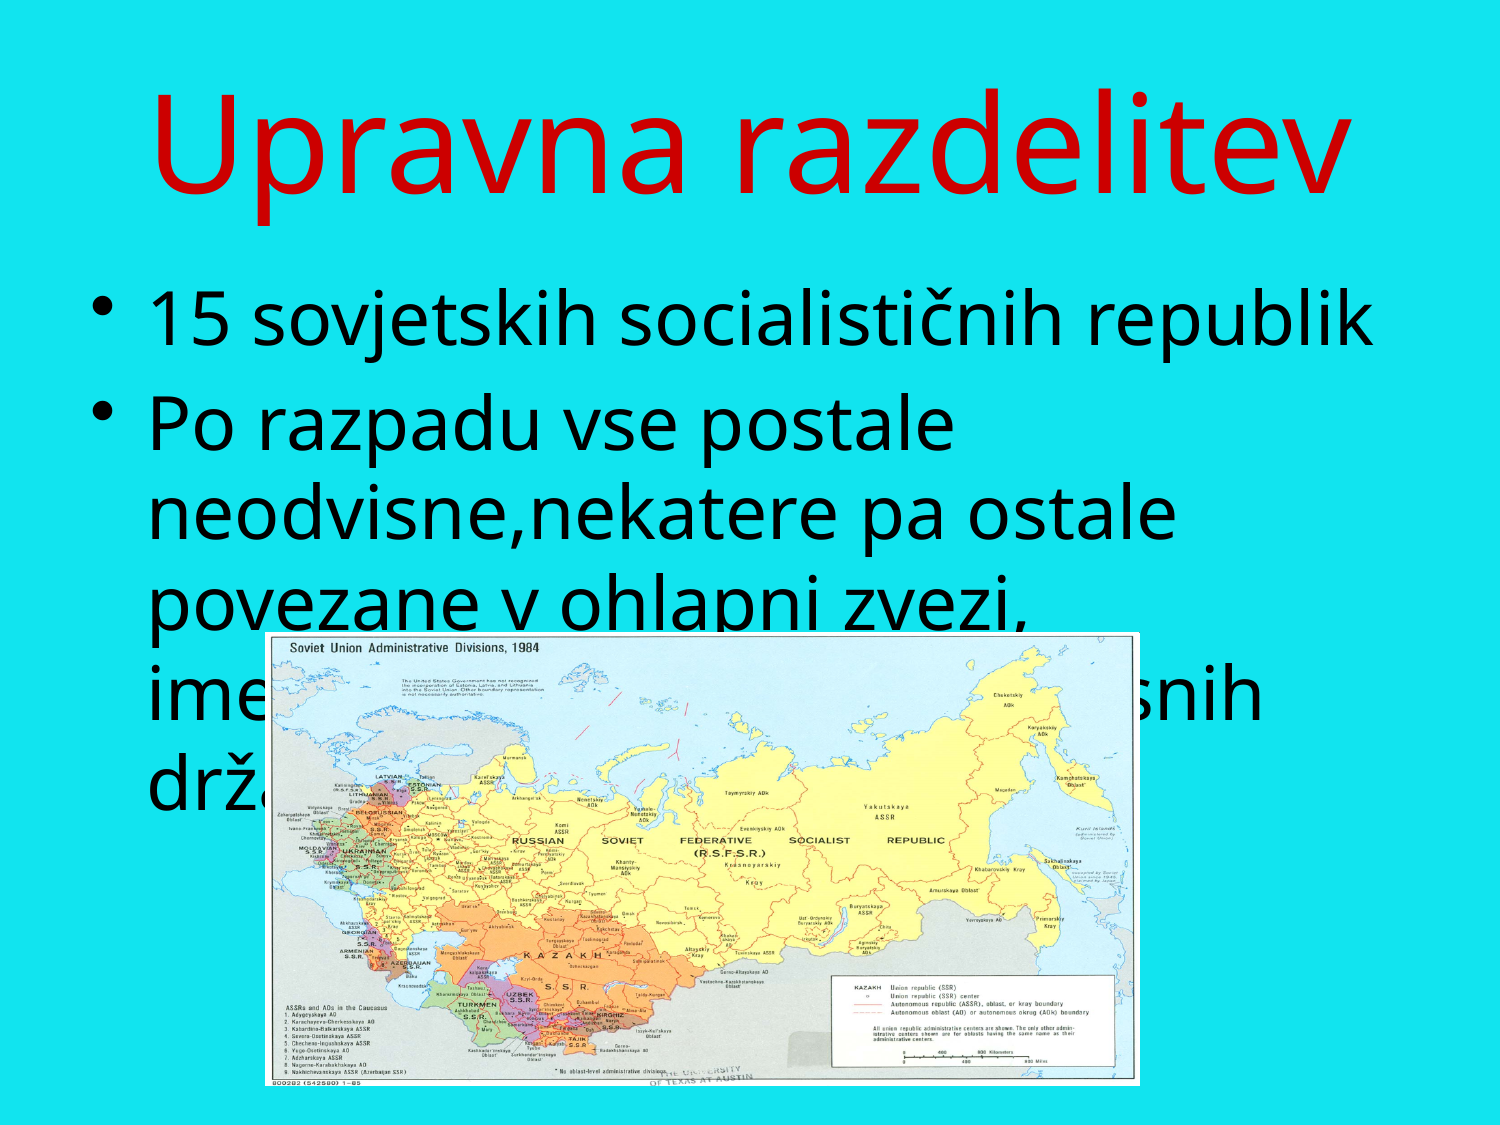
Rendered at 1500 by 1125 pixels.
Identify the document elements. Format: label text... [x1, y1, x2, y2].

title Upravna razdelitev [75, 45, 1425, 233]
list 15 sovjetskih socialističnih republik Po razpadu vse postale neodvisne,nekatere pa ostale povezane v ohlapni zvezi, imenovani Skupnost neodvisnih držav. [75, 262, 1425, 1005]
picture [265, 632, 1140, 1086]
